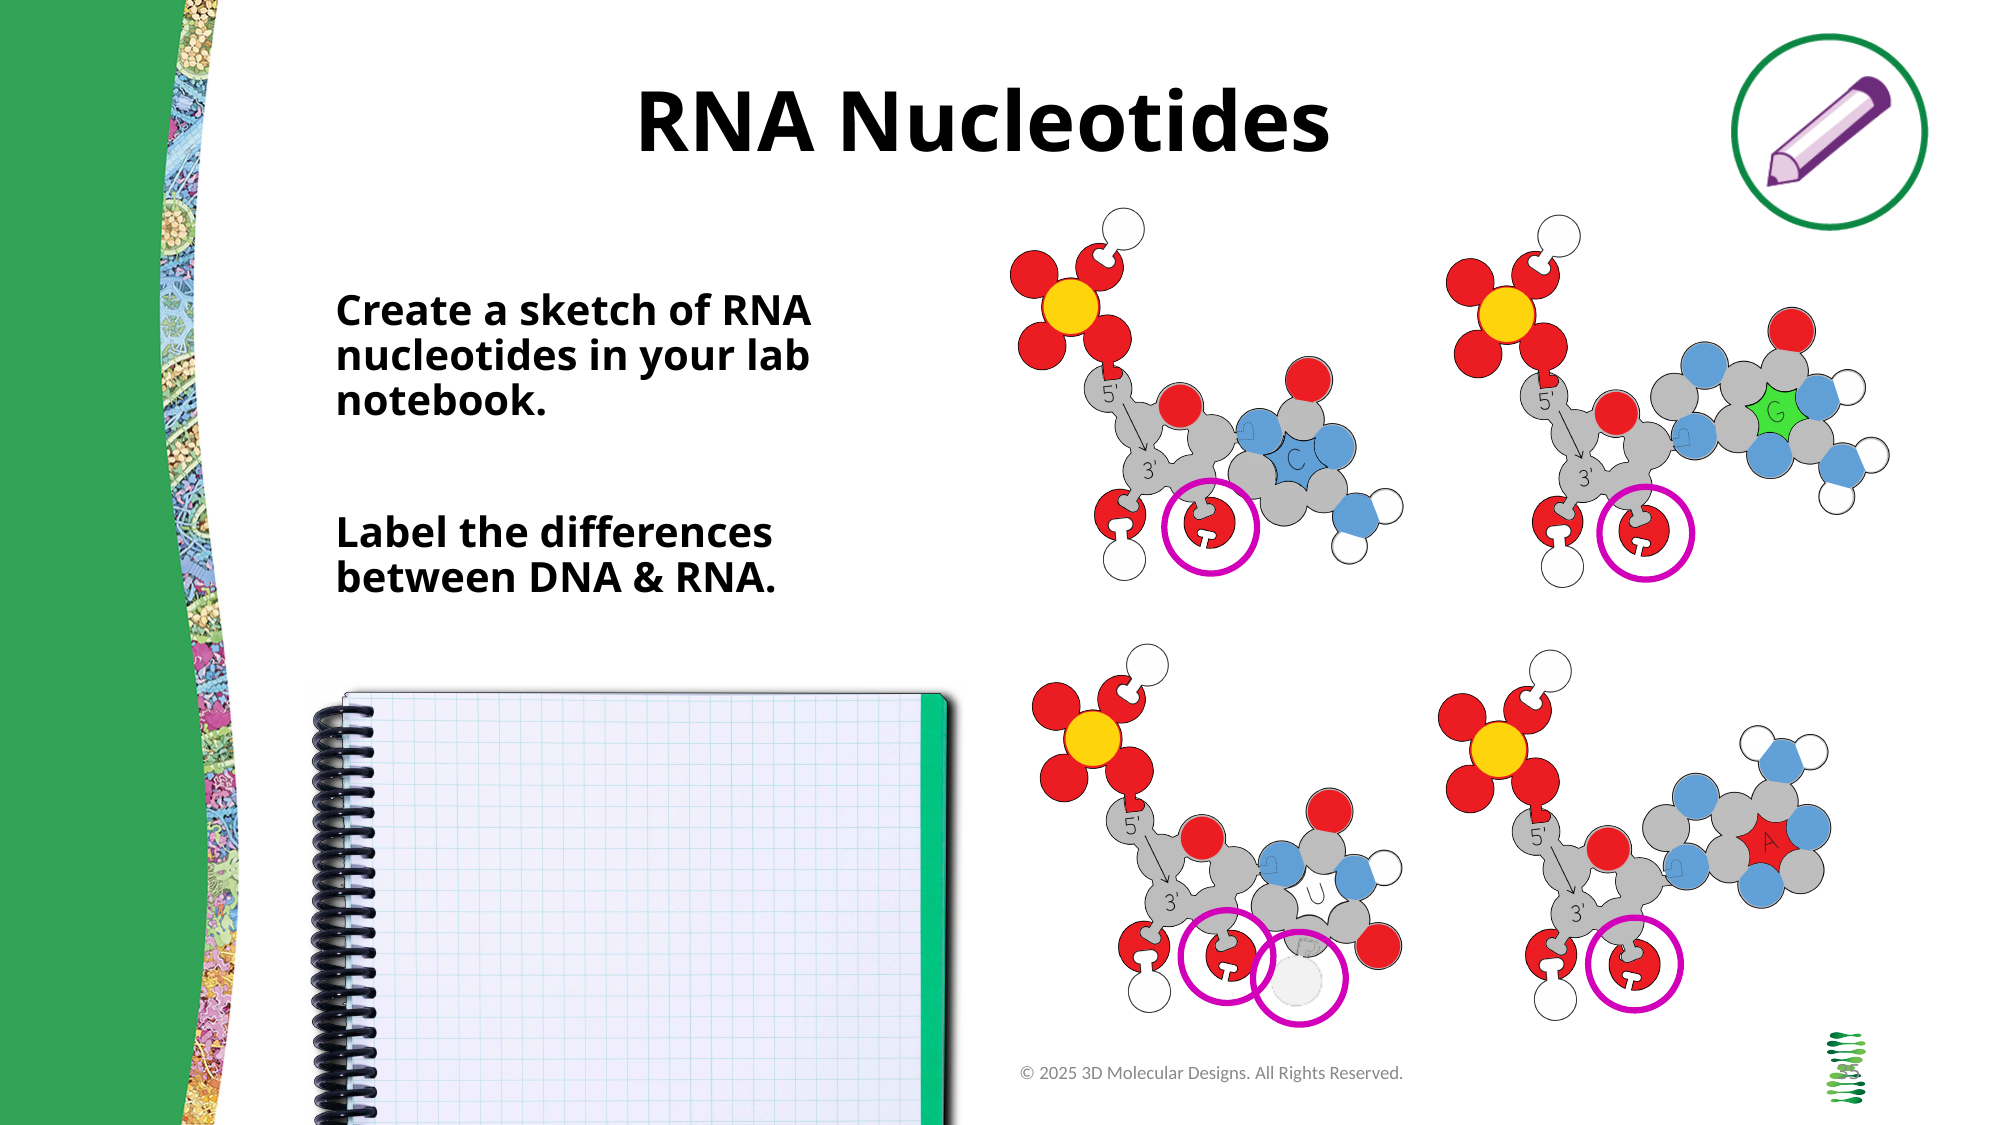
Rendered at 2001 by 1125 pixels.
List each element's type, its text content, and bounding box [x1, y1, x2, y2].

text_box Create a sketch of RNA nucleotides in your lab notebook. Label the differences between DNA & RNA. [320, 282, 943, 683]
text_box RNA Nucleotides [235, 72, 1732, 198]
picture [1592, 921, 1677, 999]
picture [1029, 635, 1438, 1015]
slide_number 35 [1821, 1042, 1929, 1103]
picture [1257, 949, 1270, 973]
picture [1435, 641, 1883, 1023]
picture [1007, 199, 1418, 596]
picture [307, 683, 965, 1125]
picture [1603, 490, 1687, 565]
picture [1443, 206, 1914, 590]
picture [1184, 914, 1266, 990]
picture [1269, 936, 1342, 1013]
picture [1168, 484, 1253, 557]
